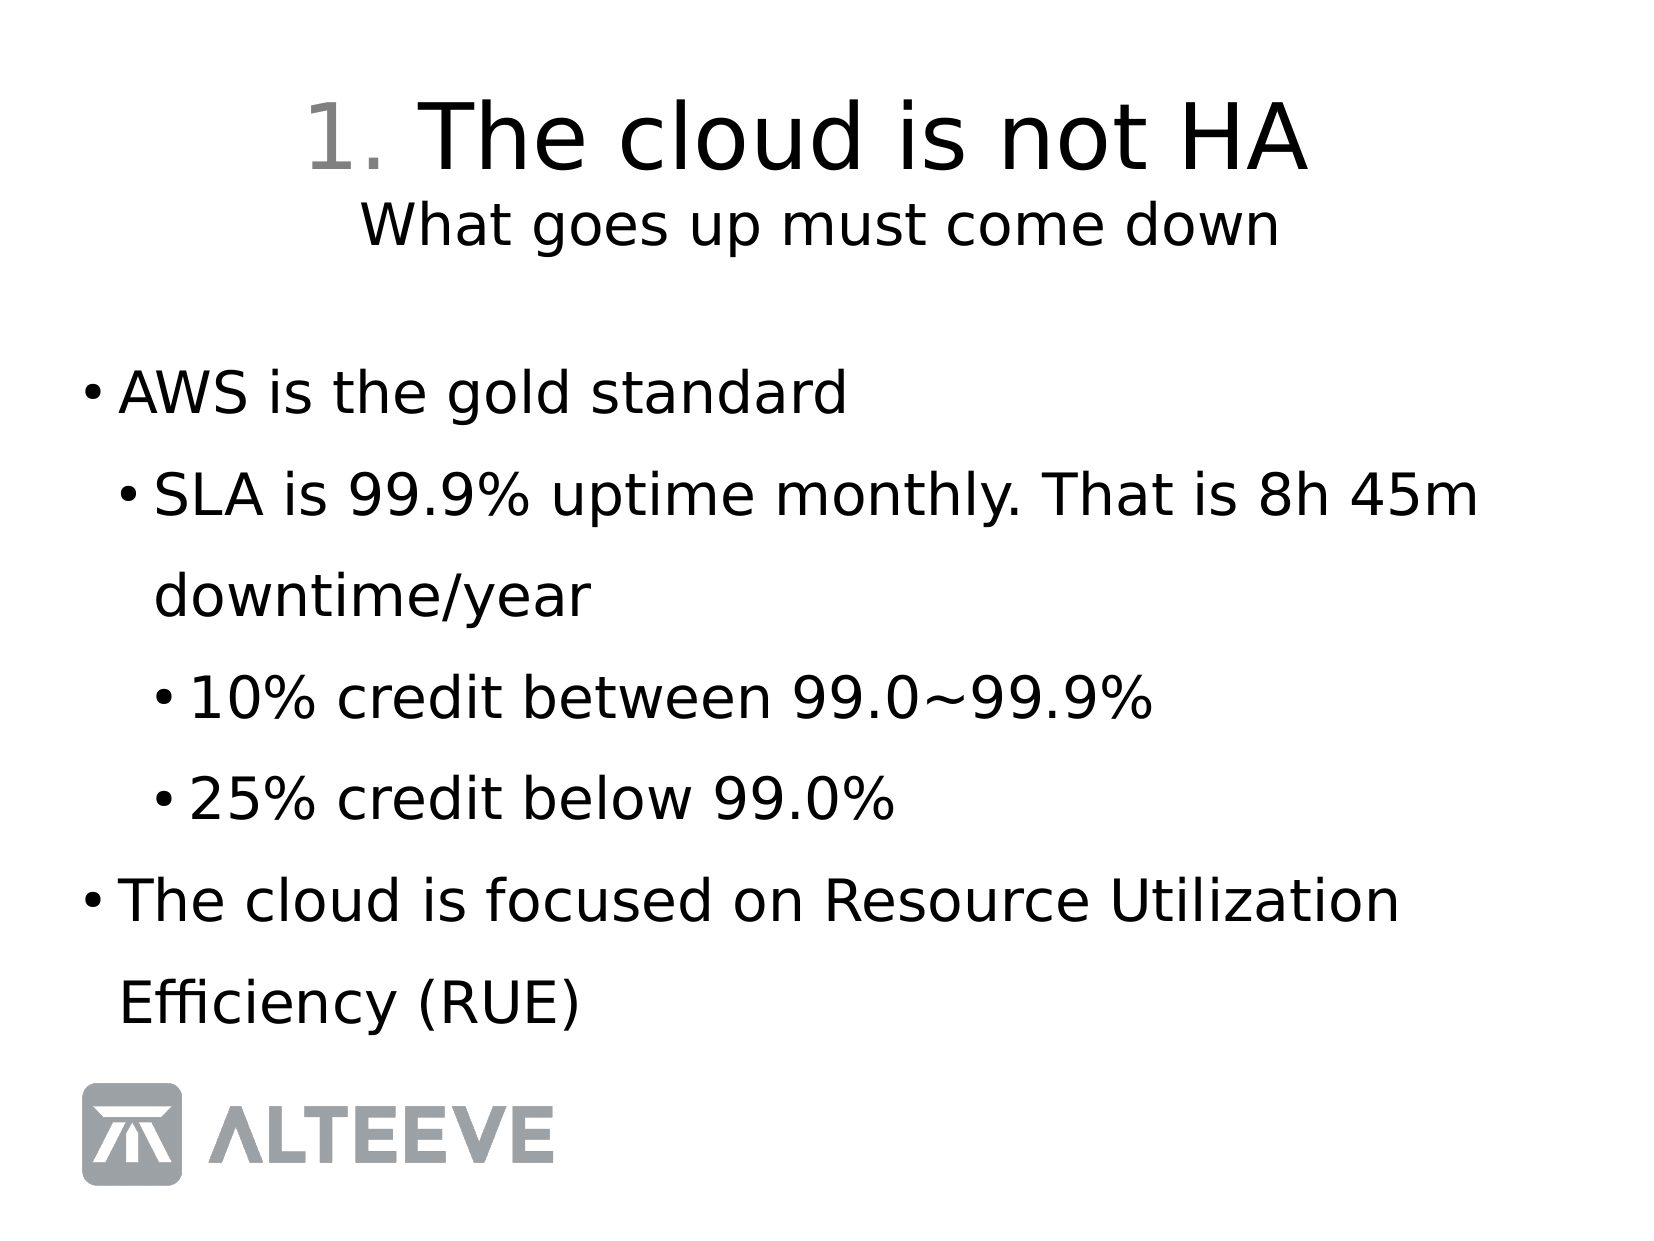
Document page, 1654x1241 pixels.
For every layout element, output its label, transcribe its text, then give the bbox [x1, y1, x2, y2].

subtitle AWS is the gold standard SLA is 99.9% uptime monthly. That is 8h 45m downtime/year 10% credit between 99.0~99.9% 25% credit below 99.0% The cloud is focused on Resource Utilization Efficiency (RUE) [82, 286, 1571, 1037]
text_box 1. The cloud is not HA What goes up must come down [70, 76, 1571, 286]
picture [70, 1074, 566, 1193]
